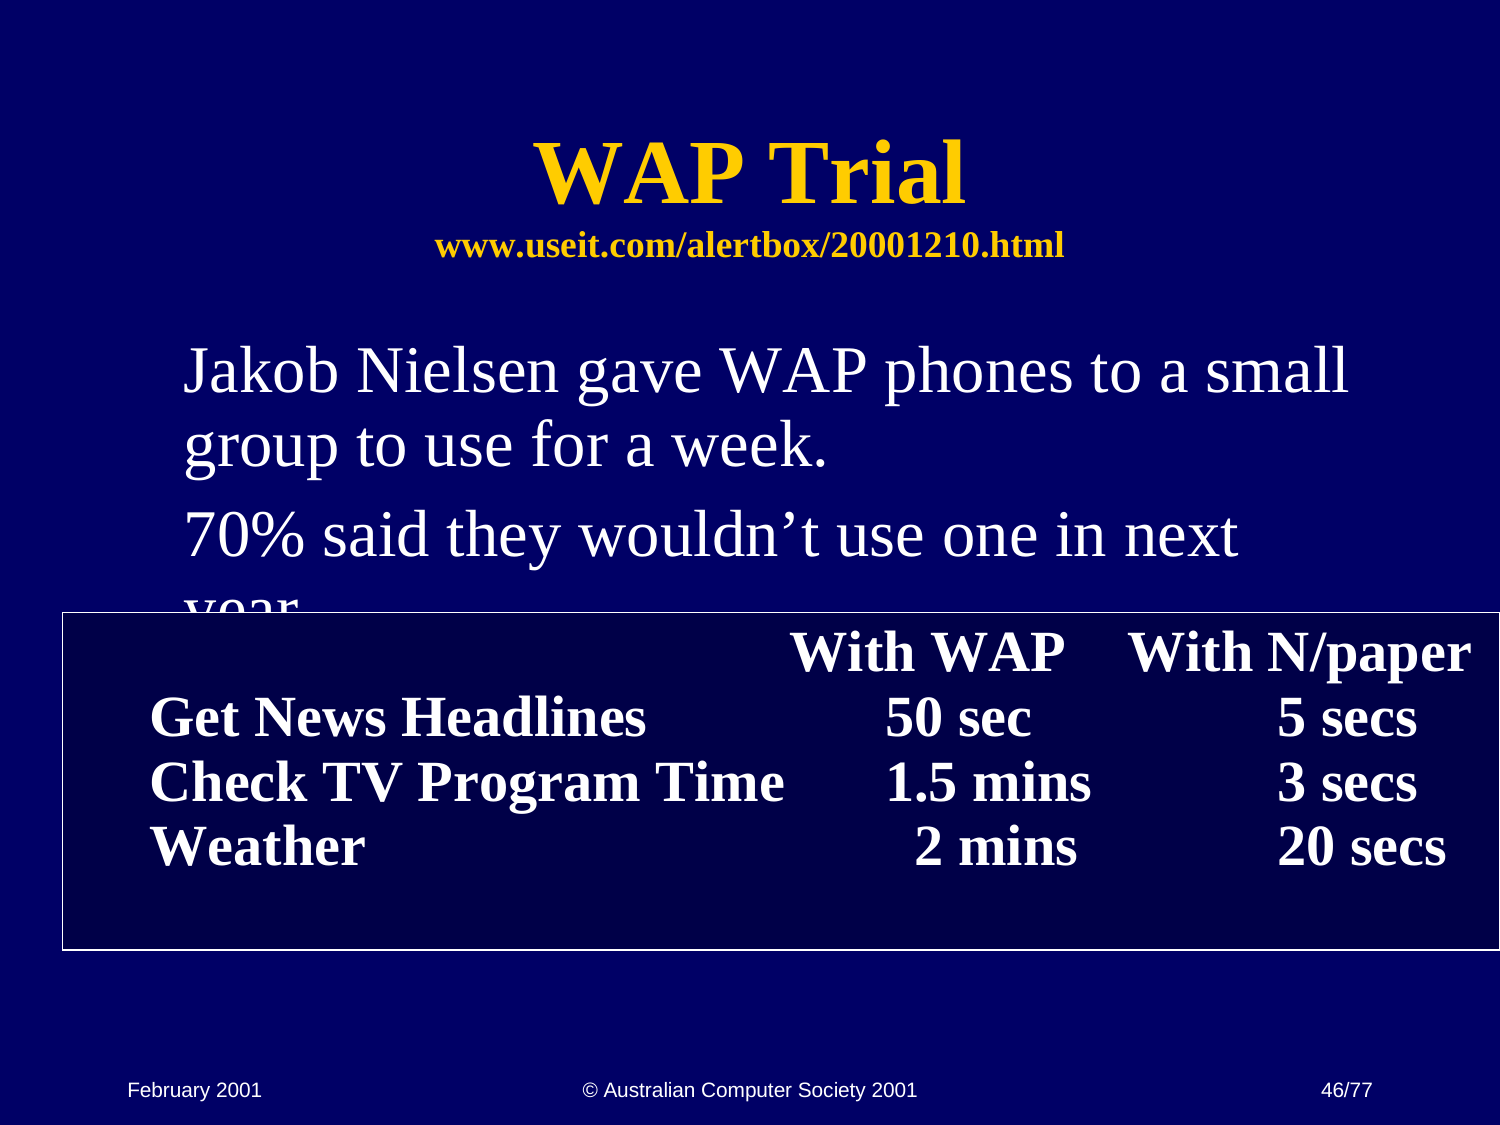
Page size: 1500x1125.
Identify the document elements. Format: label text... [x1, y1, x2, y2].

text_box With WAP With N/paper Get News Headlines 50 sec 5 secs Check TV Program Time 1.5 mins 3 secs Weather 2 mins 20 secs [62, 612, 1500, 950]
